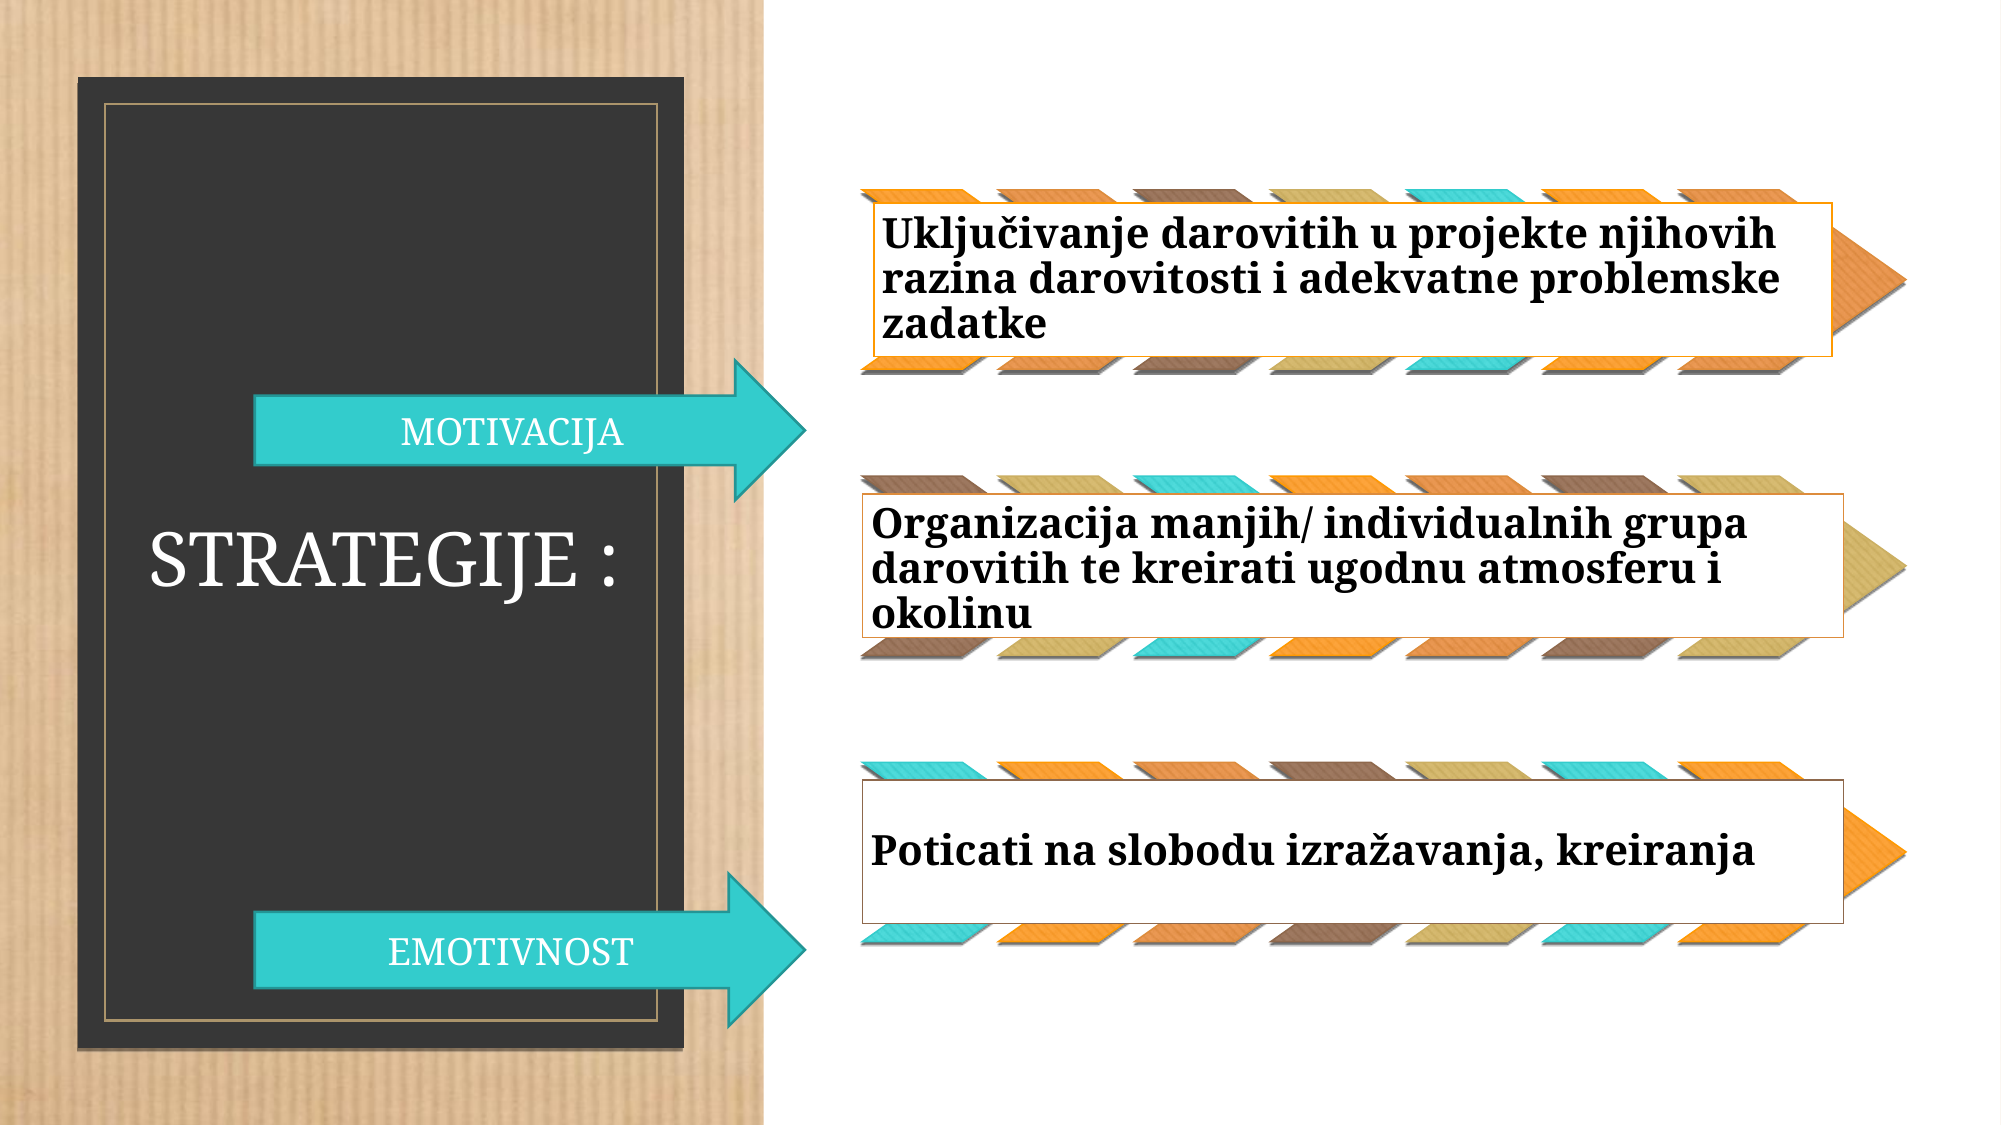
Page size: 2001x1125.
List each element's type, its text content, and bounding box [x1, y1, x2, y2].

text_box EMOTIVNOST [254, 873, 805, 1027]
text_box Organizacija manjih/ individualnih grupa darovitih te kreirati ugodnu atmosferu i okolinu [862, 493, 1844, 638]
text_box Poticati na slobodu izražavanja, kreiranja [862, 780, 1844, 924]
text_box [0, 0, 2000, 1125]
title STRATEGIJE : [113, 151, 656, 963]
text_box MOTIVACIJA [254, 360, 805, 501]
text_box Uključivanje darovitih u projekte njihovih razina darovitosti i adekvatne problemske zadatke [873, 202, 1833, 357]
